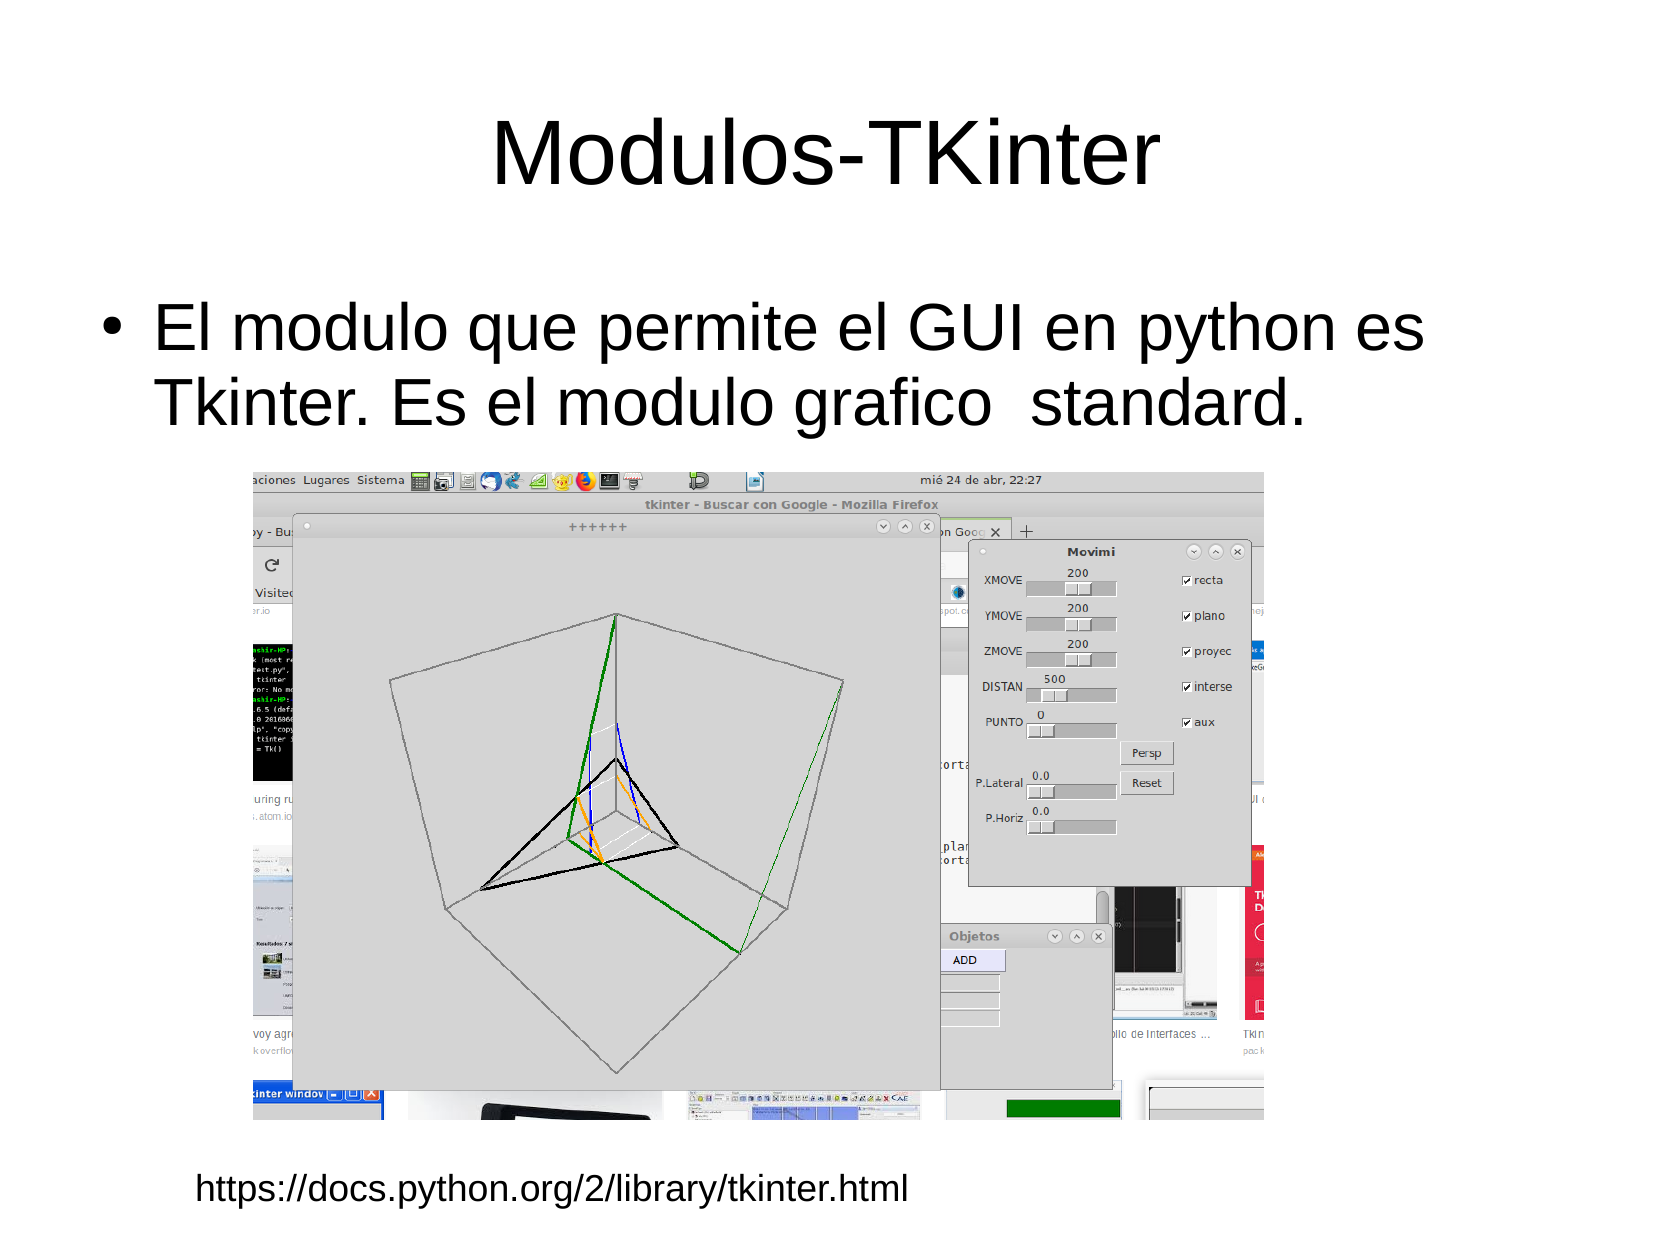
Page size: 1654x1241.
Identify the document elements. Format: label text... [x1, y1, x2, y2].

picture [253, 472, 1264, 1120]
text_box https://docs.python.org/2/library/tkinter.html [144, 1159, 924, 1217]
title Modulos-TKinter [82, 49, 1571, 257]
list El modulo que permite el GUI en python es Tkinter. Es el modulo grafico standard. [82, 290, 1571, 1010]
